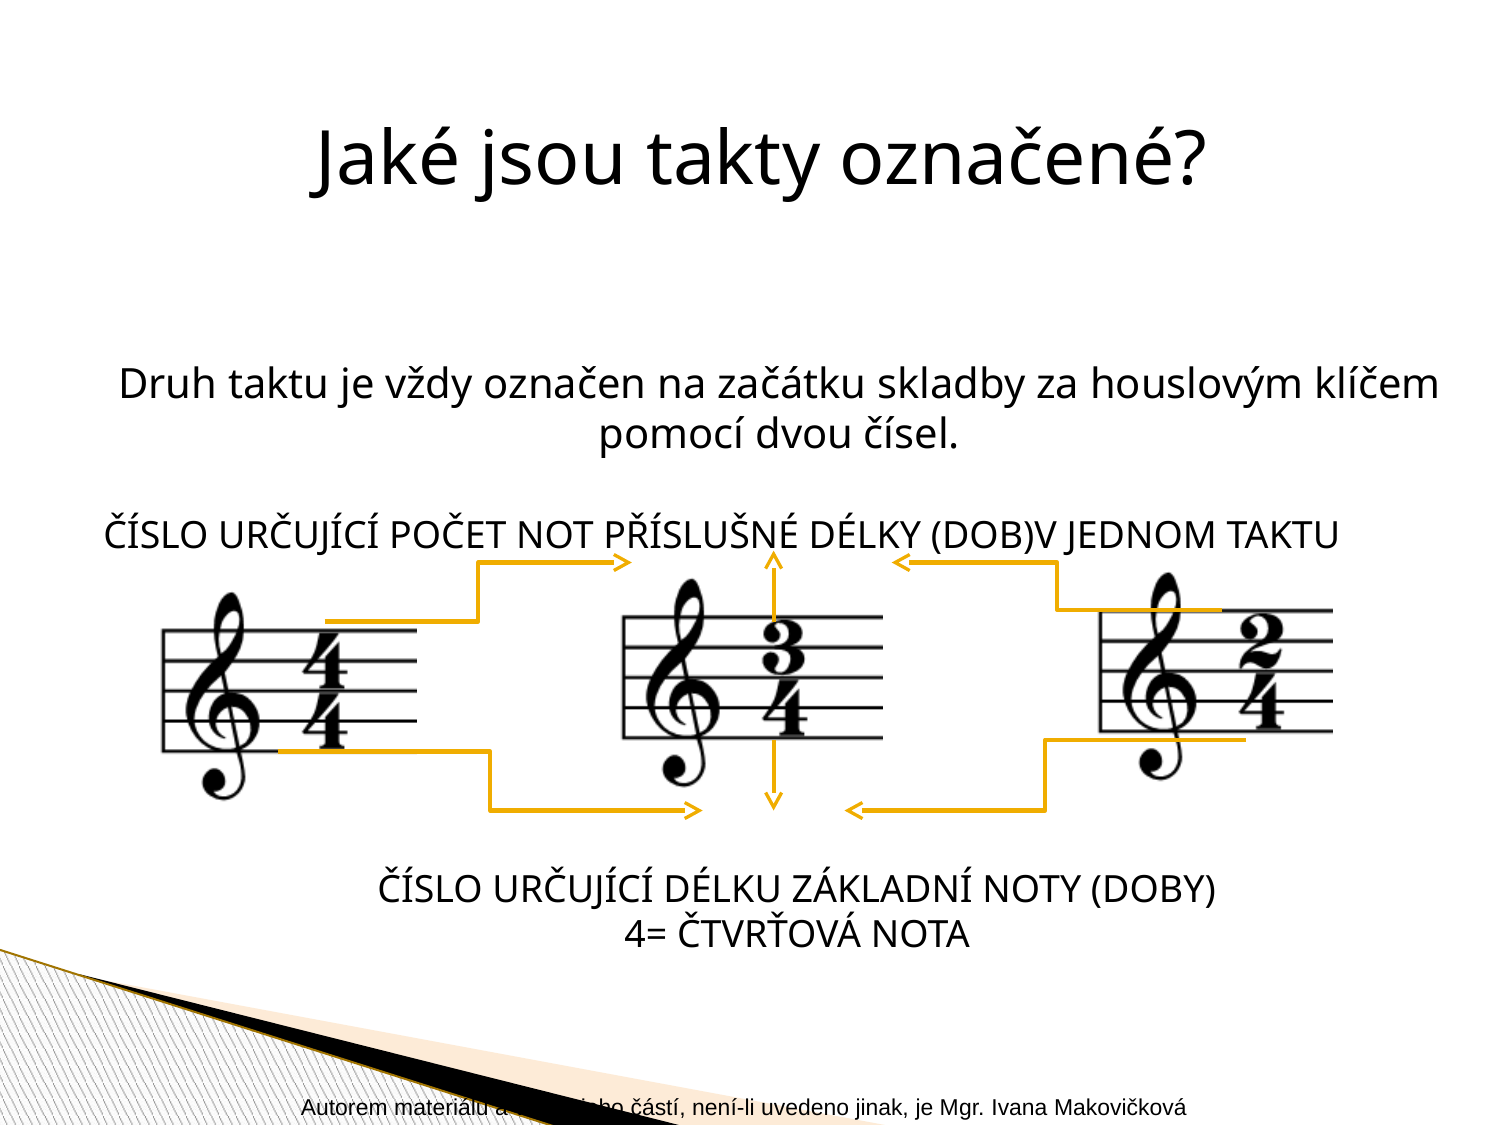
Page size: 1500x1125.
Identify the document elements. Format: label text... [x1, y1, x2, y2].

picture [0, 952, 417, 1125]
text_box Druh taktu je vždy označen na začátku skladby za houslovým klíčem pomocí dvou čísel. [100, 349, 1459, 465]
picture [123, 574, 417, 839]
text_box Jaké jsou takty označené? [171, 101, 1353, 207]
picture [596, 564, 883, 810]
footer Autorem materiálu a všech jeho částí, není-li uvedeno jinak, je Mgr. Ivana Makovičková [209, 1085, 1279, 1125]
picture [1068, 564, 1333, 794]
text_box ČÍSLO URČUJÍCÍ DÉLKU ZÁKLADNÍ NOTY (DOBY) 4= ČTVRŤOVÁ NOTA [348, 857, 1247, 963]
text_box ČÍSLO URČUJÍCÍ POČET NOT PŘÍSLUŠNÉ DÉLKY (DOB)V JEDNOM TAKTU [88, 503, 1436, 564]
